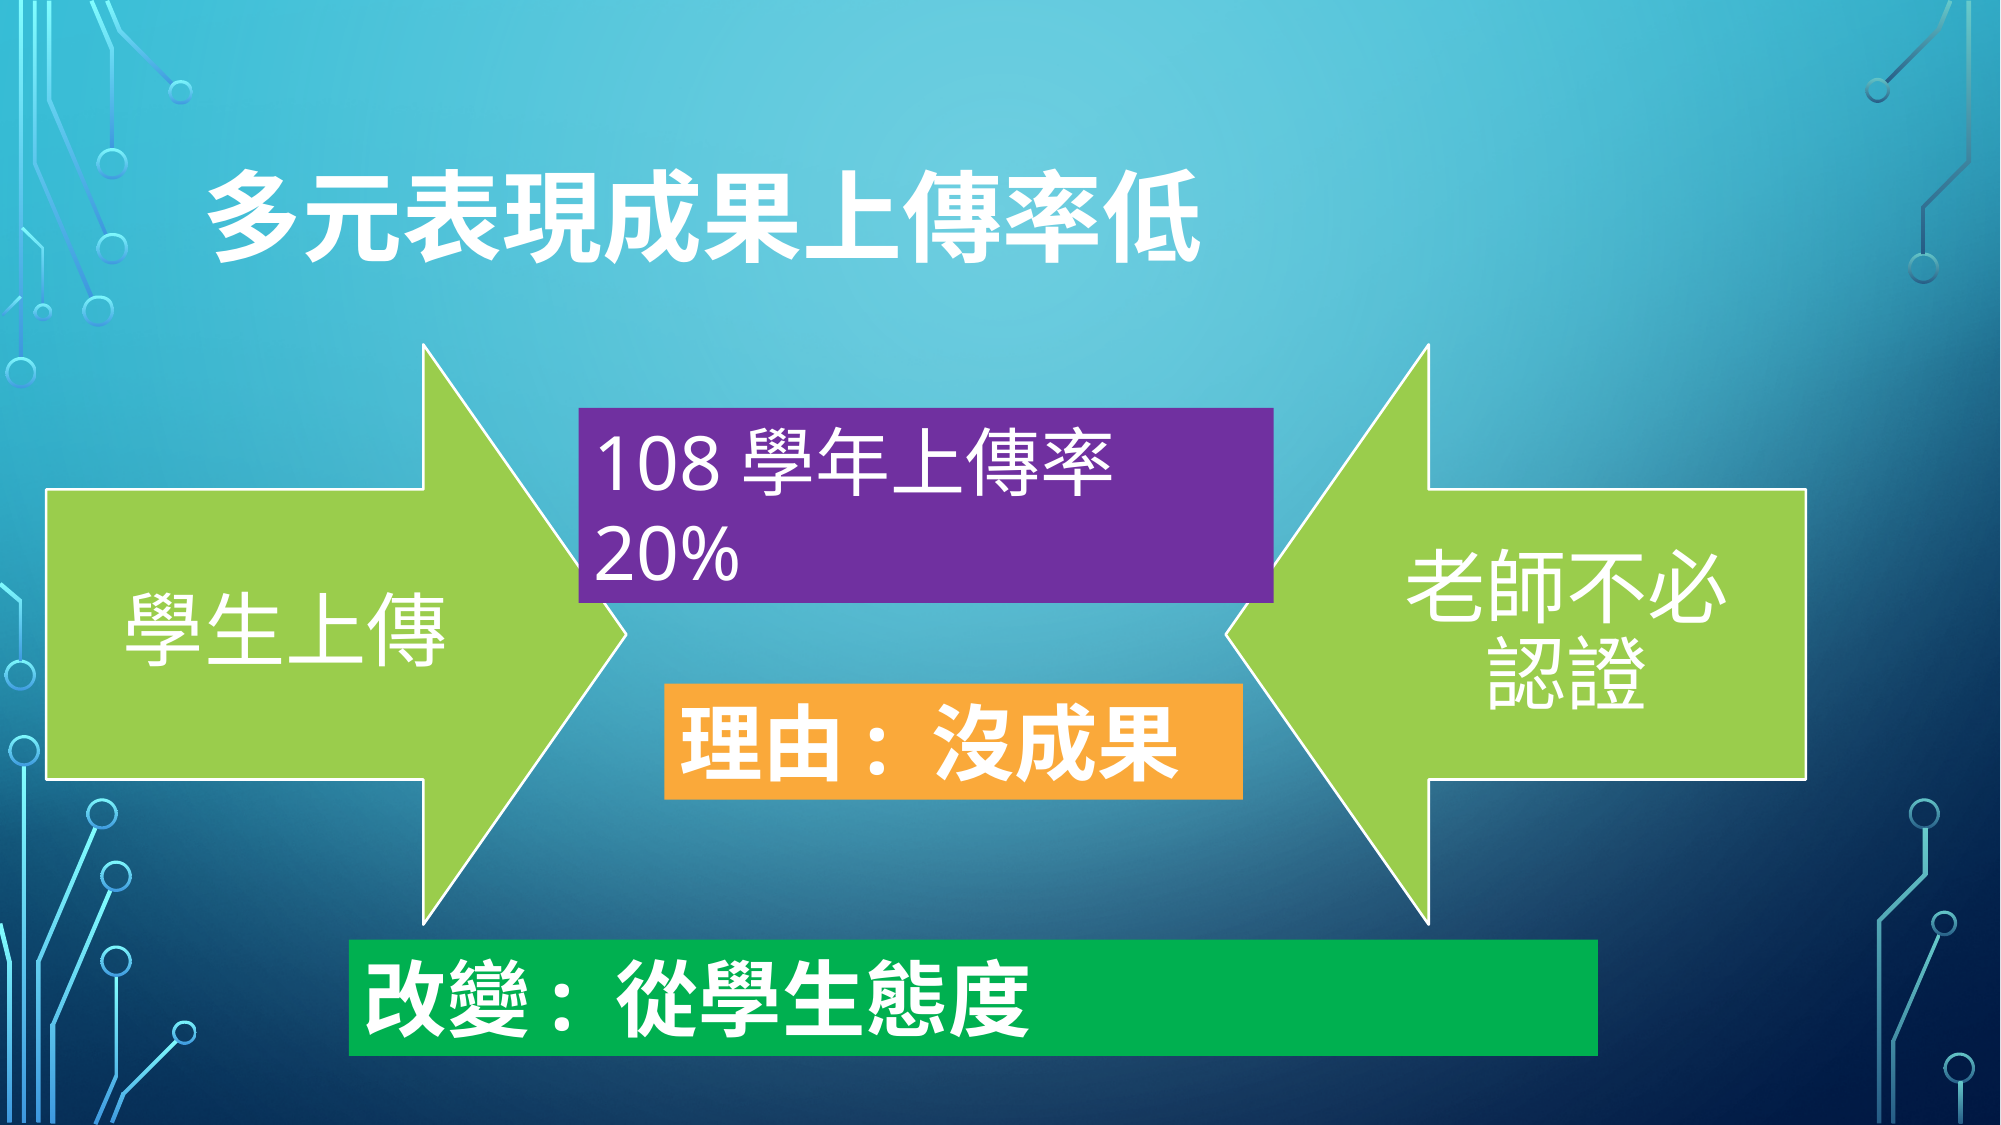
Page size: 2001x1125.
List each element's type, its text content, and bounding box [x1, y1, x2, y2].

text_box 學生上傳 [46, 344, 627, 925]
title 多元表現成果上傳率低 [187, 101, 1813, 344]
text_box 改變: 從學生態度 [348, 939, 1598, 1056]
text_box 老師不必認證 [1225, 344, 1806, 925]
text_box 108學年上傳率20% [578, 407, 1274, 514]
text_box 理由: 沒成果 [664, 683, 1243, 800]
